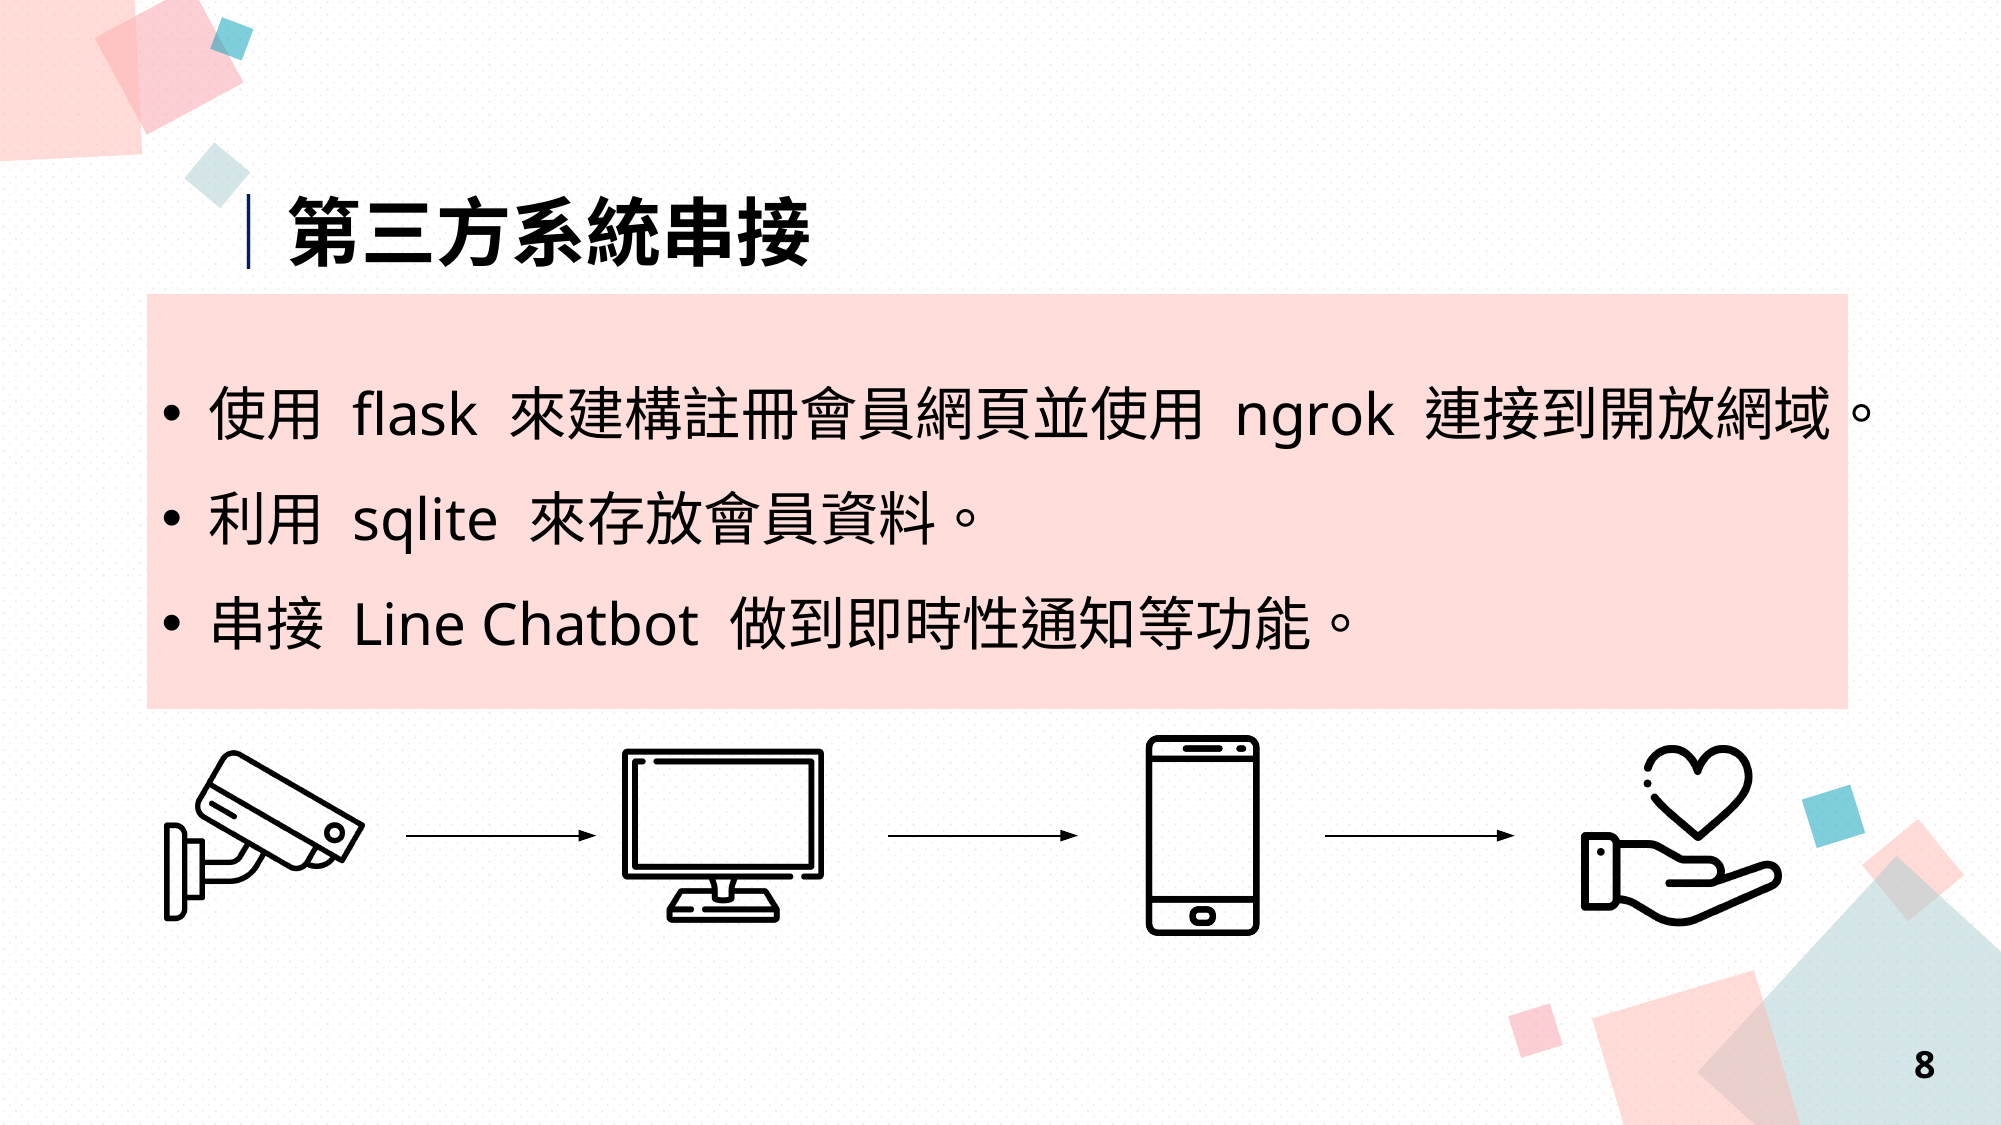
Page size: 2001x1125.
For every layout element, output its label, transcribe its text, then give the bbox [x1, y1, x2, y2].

picture [622, 735, 824, 936]
text_box 使用 flask 來建構註冊會員網頁並使用 ngrok 連接到開放網域。 利用 sqlite 來存放會員資料。 串接 Line Chatbot 做到即時性通知等功能。 [146, 334, 1868, 669]
text_box 8 [1899, 1033, 1951, 1094]
text_box [147, 669, 1848, 709]
text_box [147, 294, 1848, 334]
picture [164, 735, 365, 936]
picture [1102, 735, 1303, 936]
text_box ｜第三方系統串接 [196, 177, 833, 284]
picture [1581, 735, 1782, 936]
